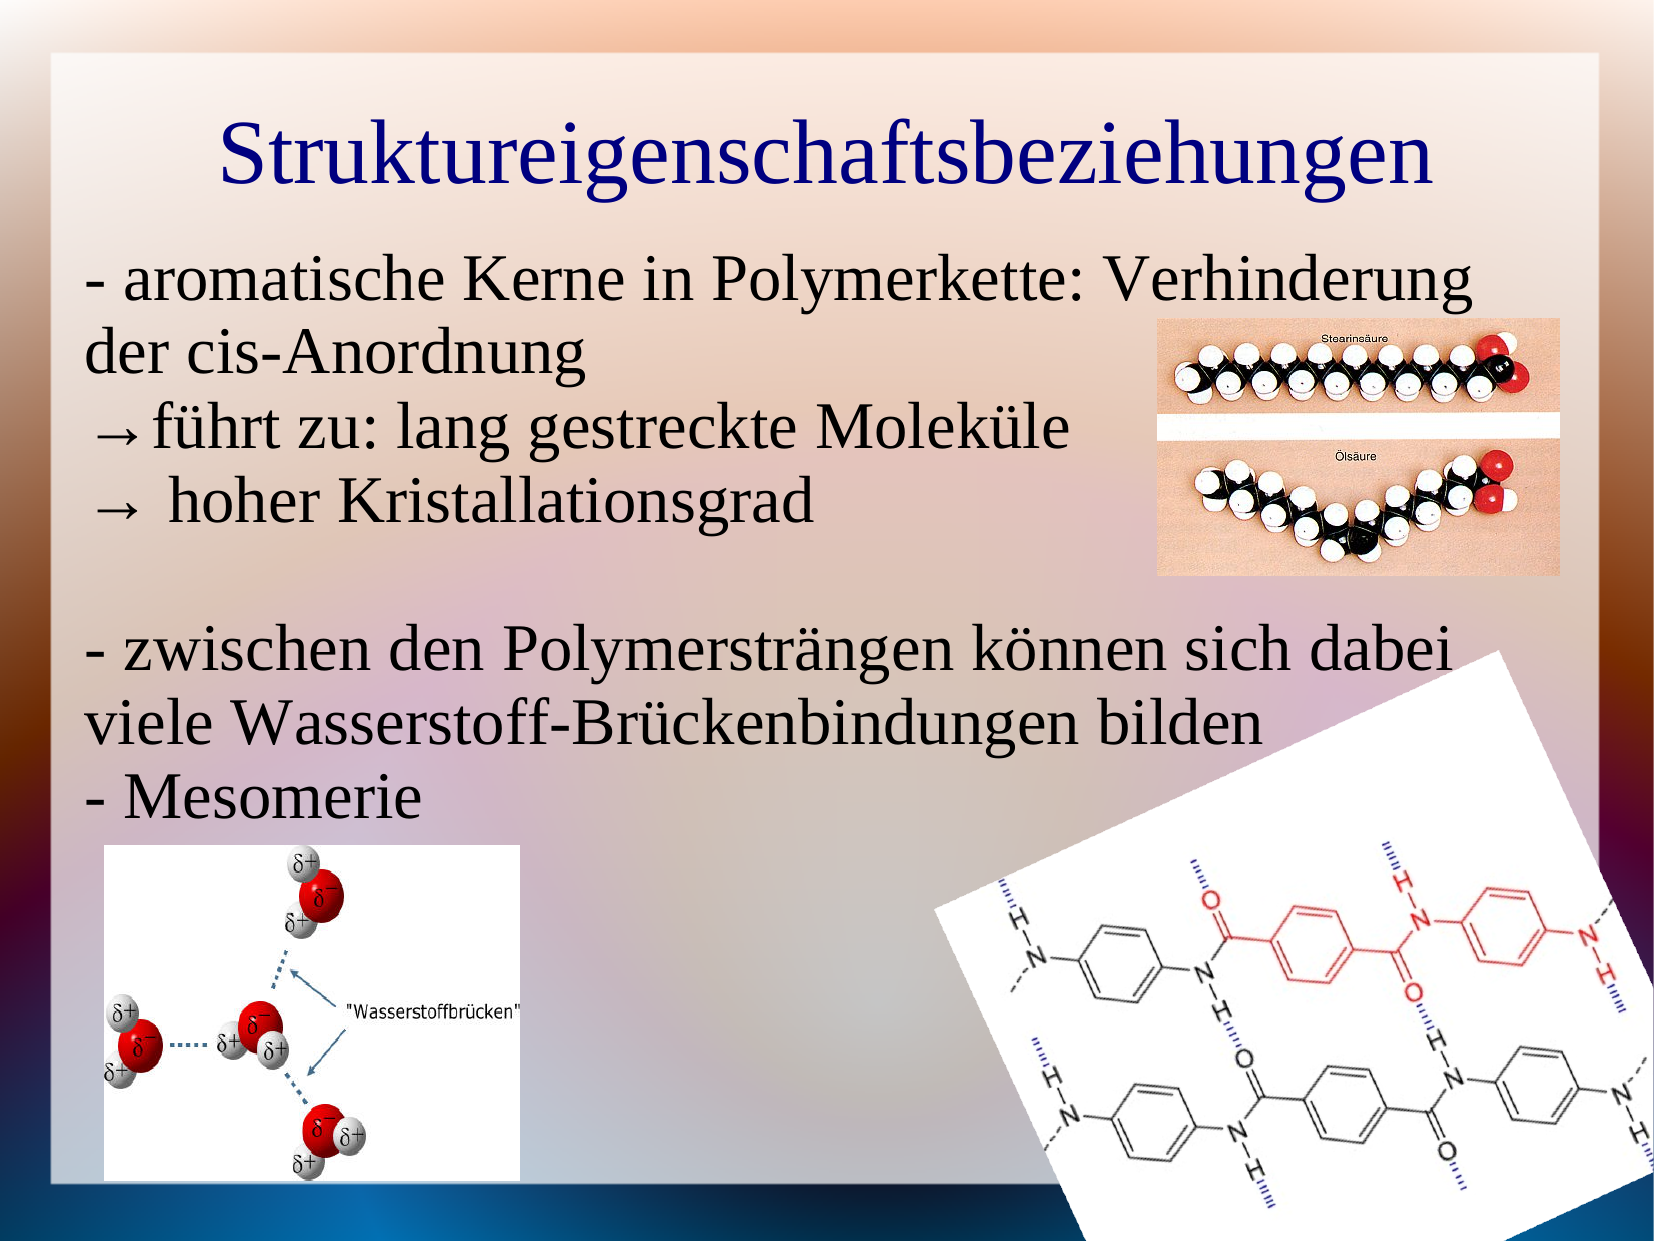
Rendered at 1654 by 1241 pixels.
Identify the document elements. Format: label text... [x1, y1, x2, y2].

title Struktureigenschaftsbeziehungen [82, 49, 1571, 257]
picture [0, 0, 1654, 1241]
subtitle - aromatische Kerne in Polymerkette: Verhinderung der cis-Anordnung →führt zu: lang gestreckte Moleküle → hoher Kristallationsgrad - zwischen den Polymersträngen können sich dabei viele Wasserstoff-Brückenbindungen bilden - Mesomerie [84, 90, 1573, 909]
